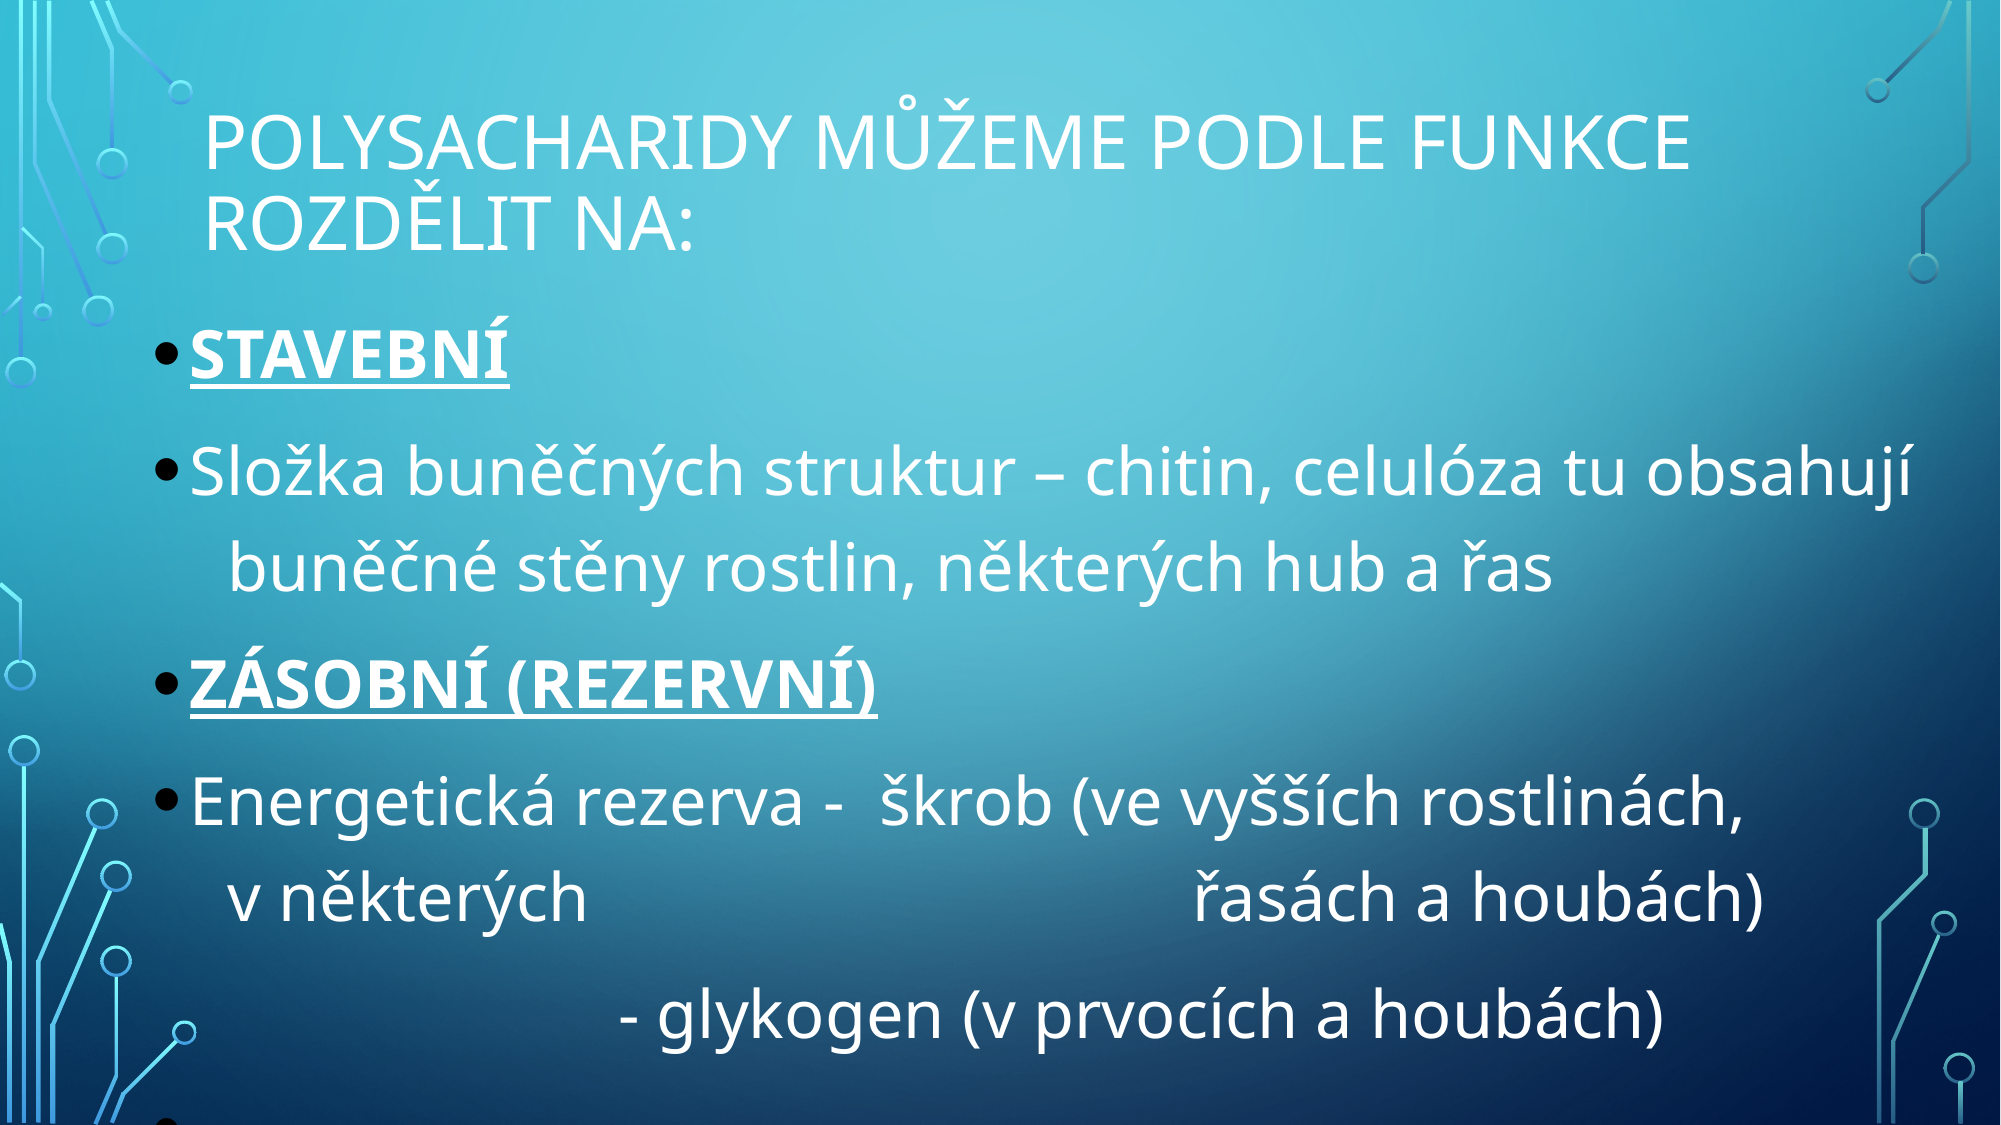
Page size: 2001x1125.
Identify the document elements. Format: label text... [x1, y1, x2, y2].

title Polysacharidy můžeme podle funkce rozdělit na: [187, 27, 1813, 288]
list STAVEBNÍ Složka buněčných struktur – chitin, celulóza tu obsahují buněčné stěny rostlin, některých hub a řas ZÁSOBNÍ (REZERVNÍ) Energetická rezerva - škrob (ve vyšších rostlinách, v některých řasách a houbách) - glykogen (v prvocích a houbách) [137, 288, 1984, 1093]
